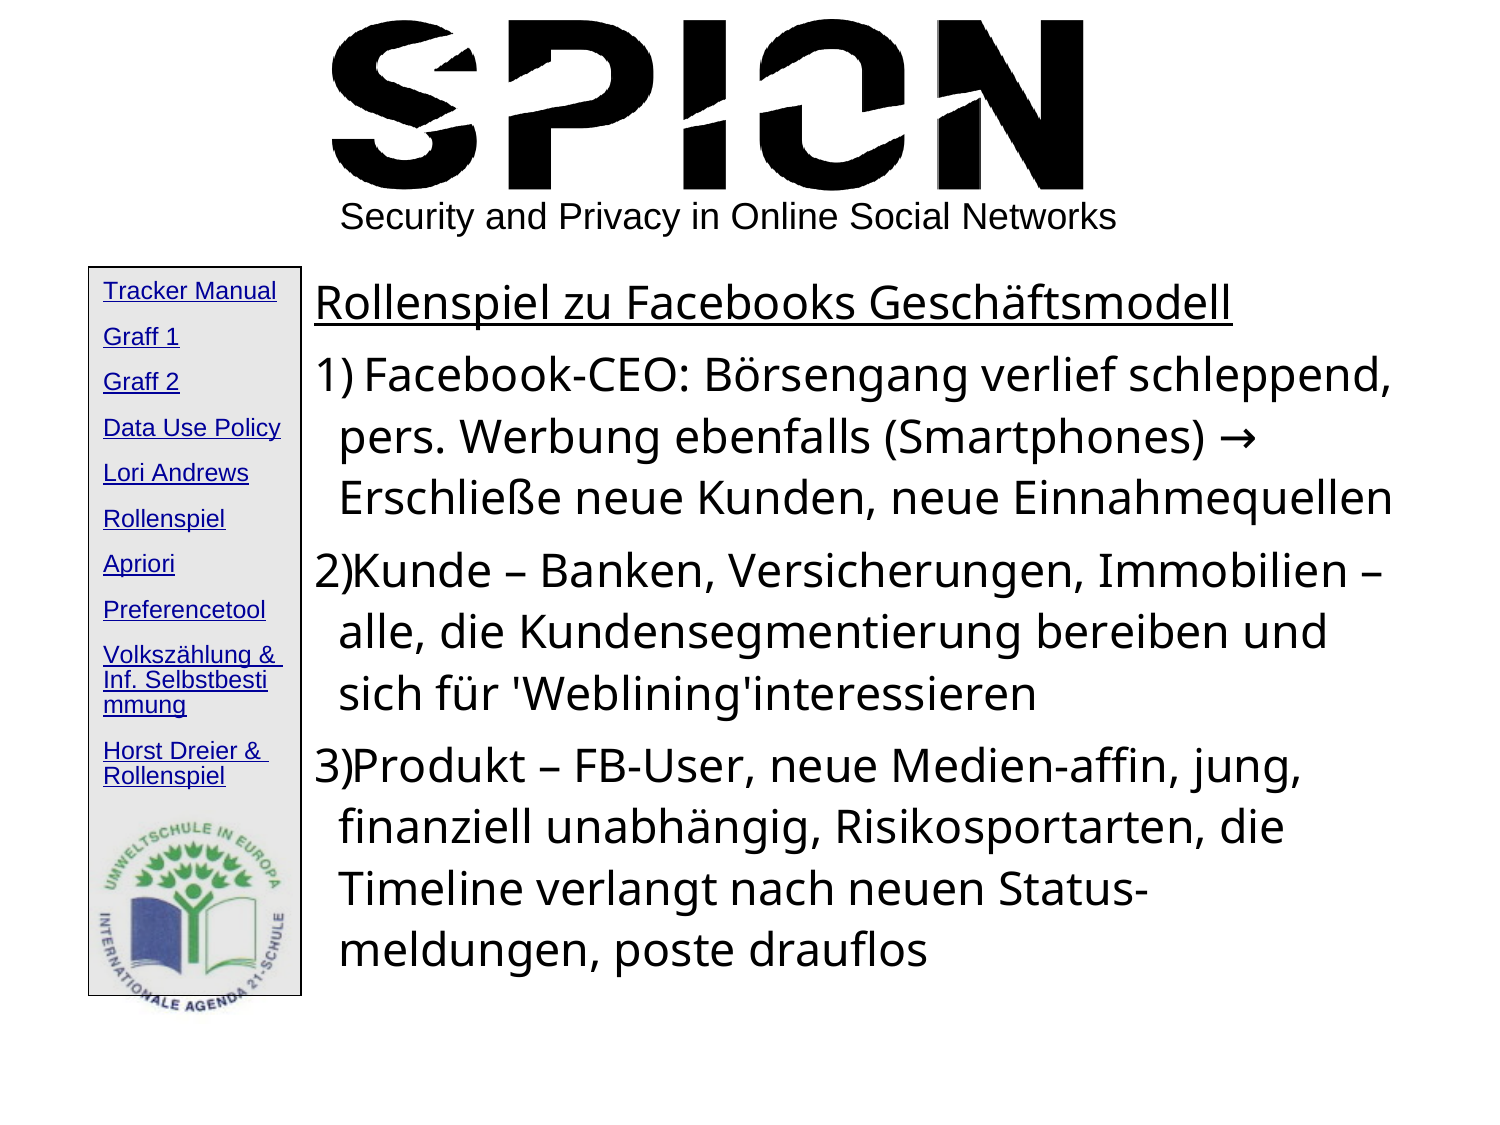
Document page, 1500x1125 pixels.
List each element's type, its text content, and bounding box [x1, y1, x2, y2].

list Rollenspiel zu Facebooks Geschäftsmodell Facebook-CEO: Börsengang verlief schleppend, pers. Werbung ebenfalls (Smartphones) → Erschließe neue Kunden, neue Einnahmequellen Kunde – Banken, Versicherungen, Immobilien – alle, die Kundensegmentierung bereiben und sich für 'Weblining'interessieren Produkt – FB-User, neue Medien-affin, jung, finanziell unabhängig, Risikosportarten, die Timeline verlangt nach neuen Status-meldungen, poste drauflos [312, 267, 1412, 1027]
picture [88, 996, 293, 1024]
picture [324, 0, 1093, 208]
